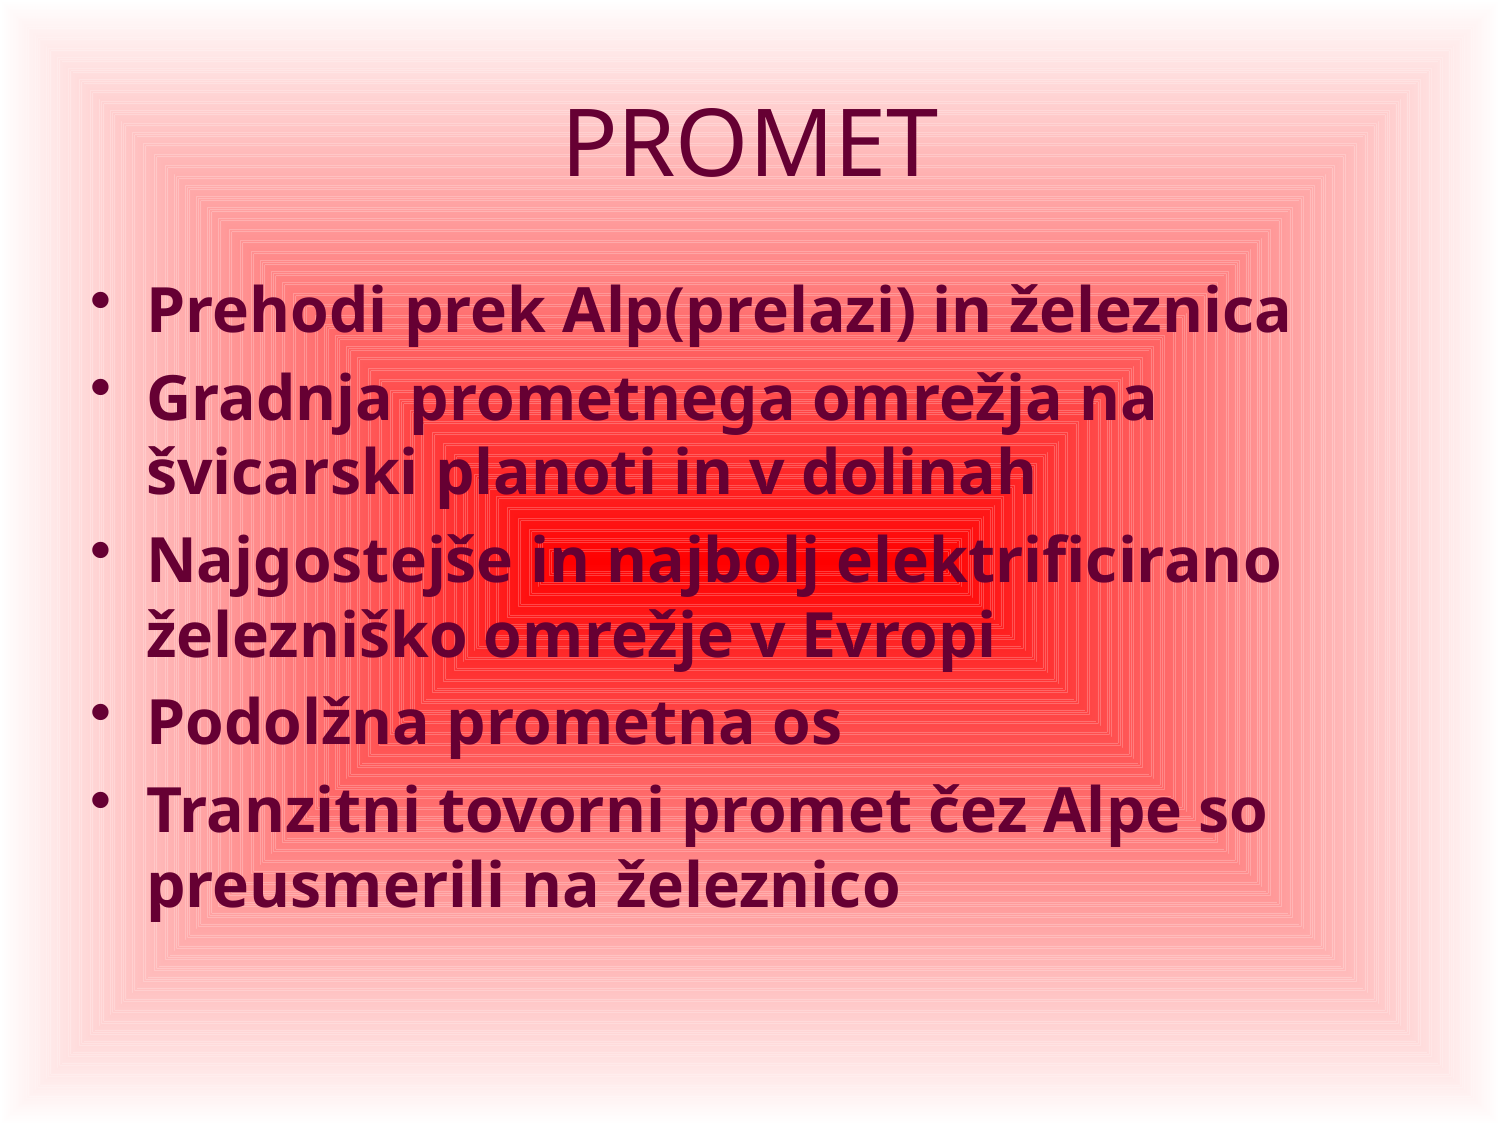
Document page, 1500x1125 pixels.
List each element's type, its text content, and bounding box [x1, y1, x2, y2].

title PROMET [75, 45, 1425, 233]
list Prehodi prek Alp(prelazi) in železnica Gradnja prometnega omrežja na švicarski planoti in v dolinah Najgostejše in najbolj elektrificirano železniško omrežje v Evropi Podolžna prometna os Tranzitni tovorni promet čez Alpe so preusmerili na železnico [75, 262, 1425, 1005]
